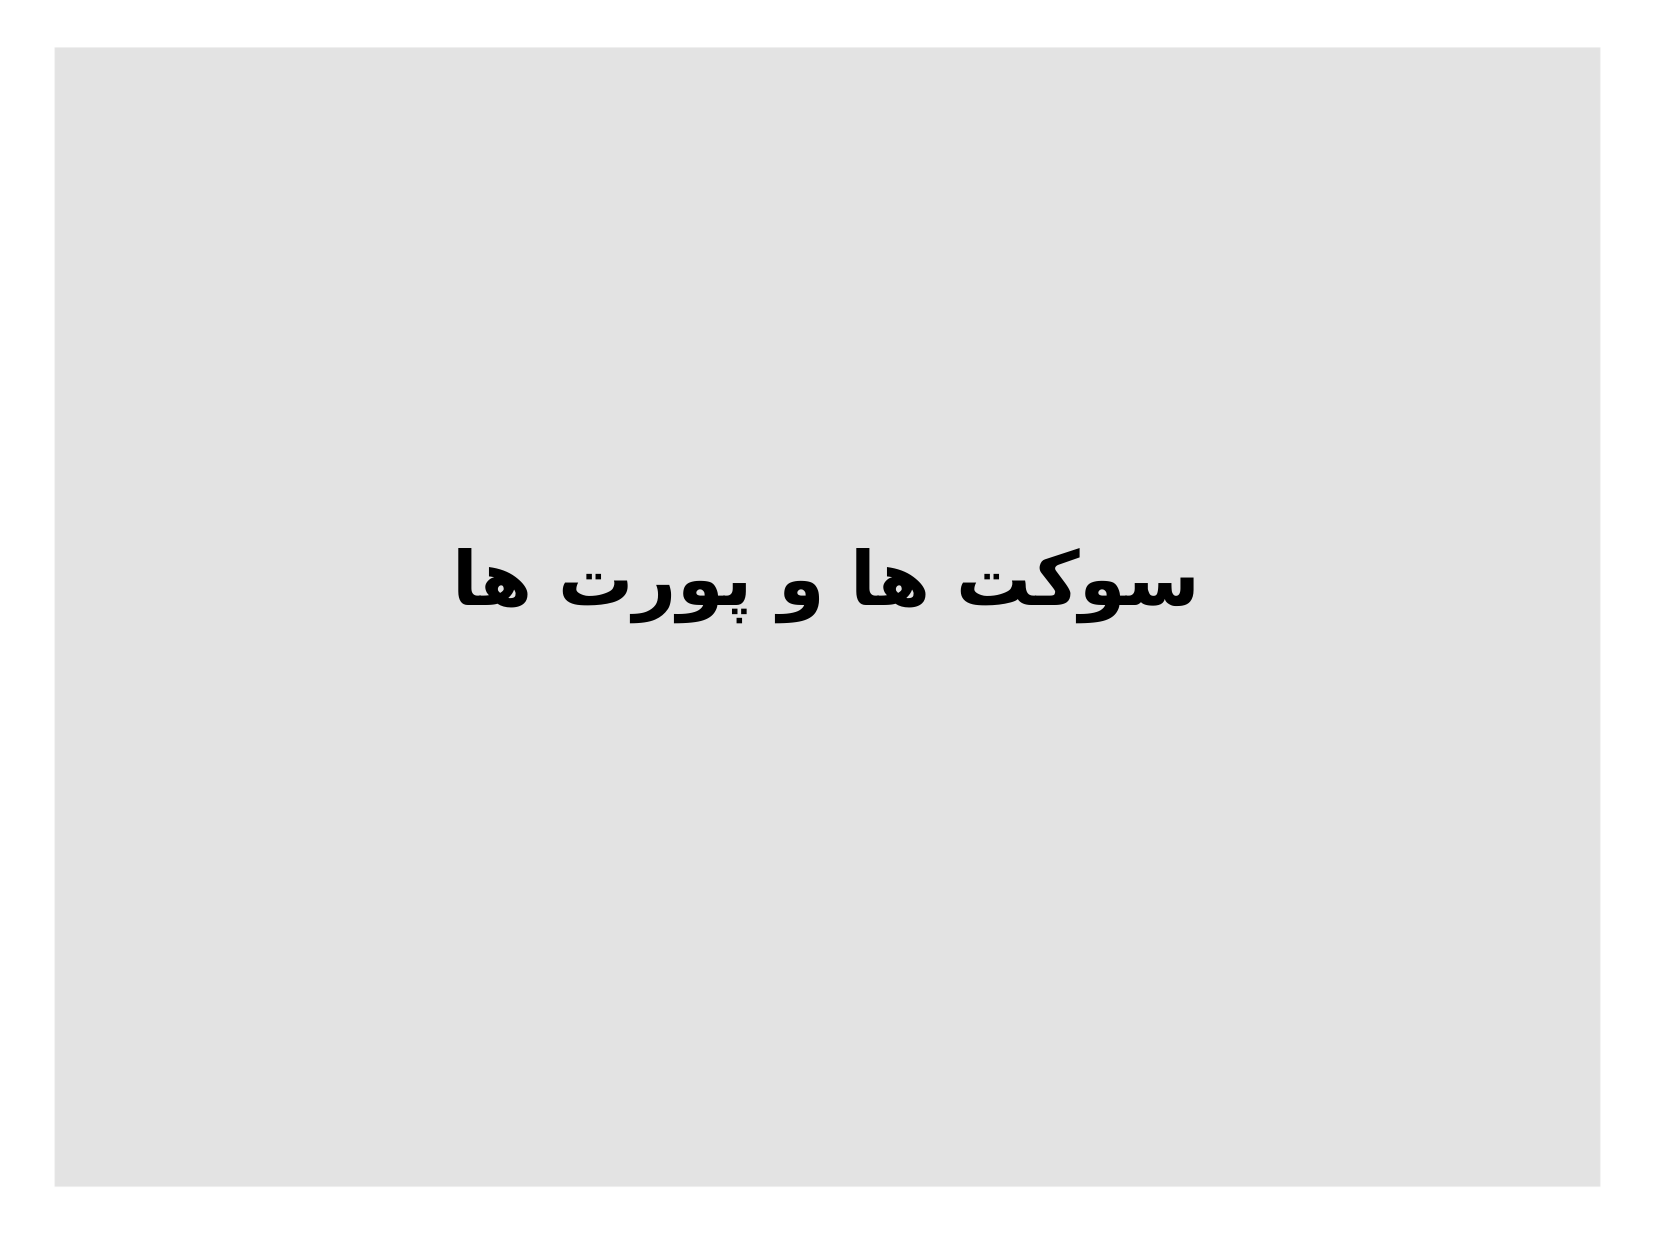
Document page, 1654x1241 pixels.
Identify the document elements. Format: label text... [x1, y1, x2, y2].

subtitle سوکت ها و پورت ها [82, 49, 1571, 1109]
picture [0, 0, 1654, 1241]
